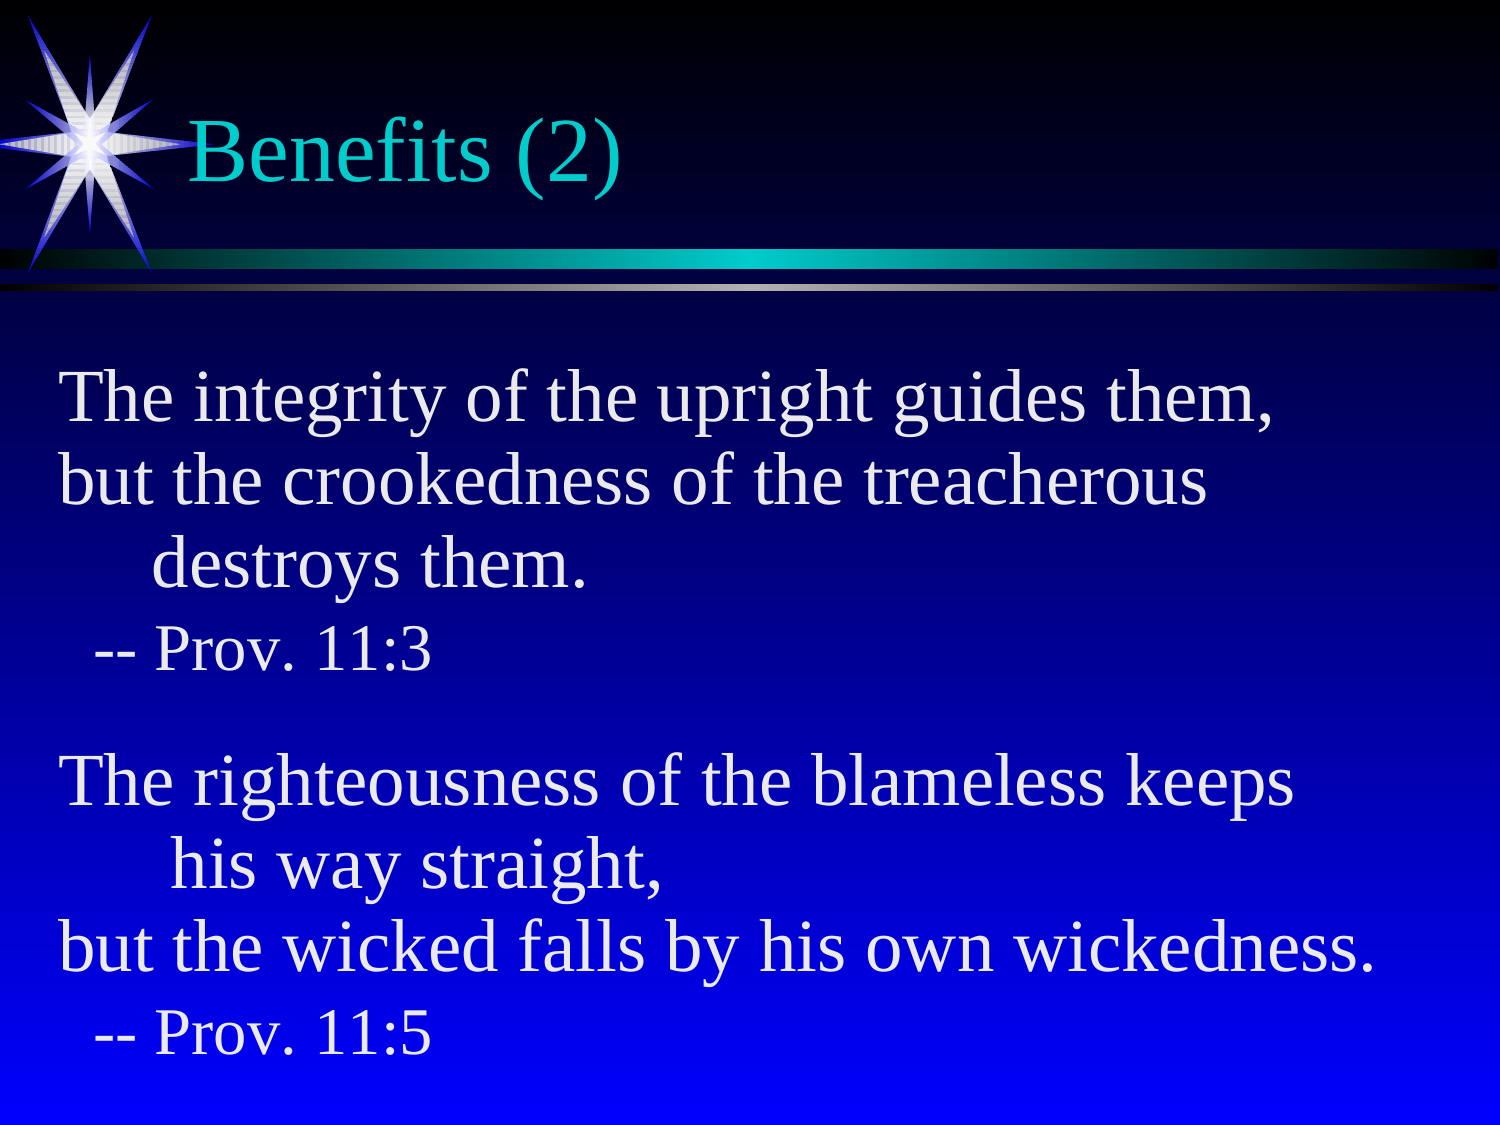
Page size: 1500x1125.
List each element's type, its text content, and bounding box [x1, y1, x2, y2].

title Benefits (2) [187, 56, 1463, 244]
text_box The integrity of the upright guides them, but the crookedness of the treacherous destroys them. -- Prov. 11:3 [43, 347, 1469, 695]
text_box The righteousness of the blameless keeps his way straight, but the wicked falls by his own wickedness. -- Prov. 11:5 [43, 731, 1469, 1079]
